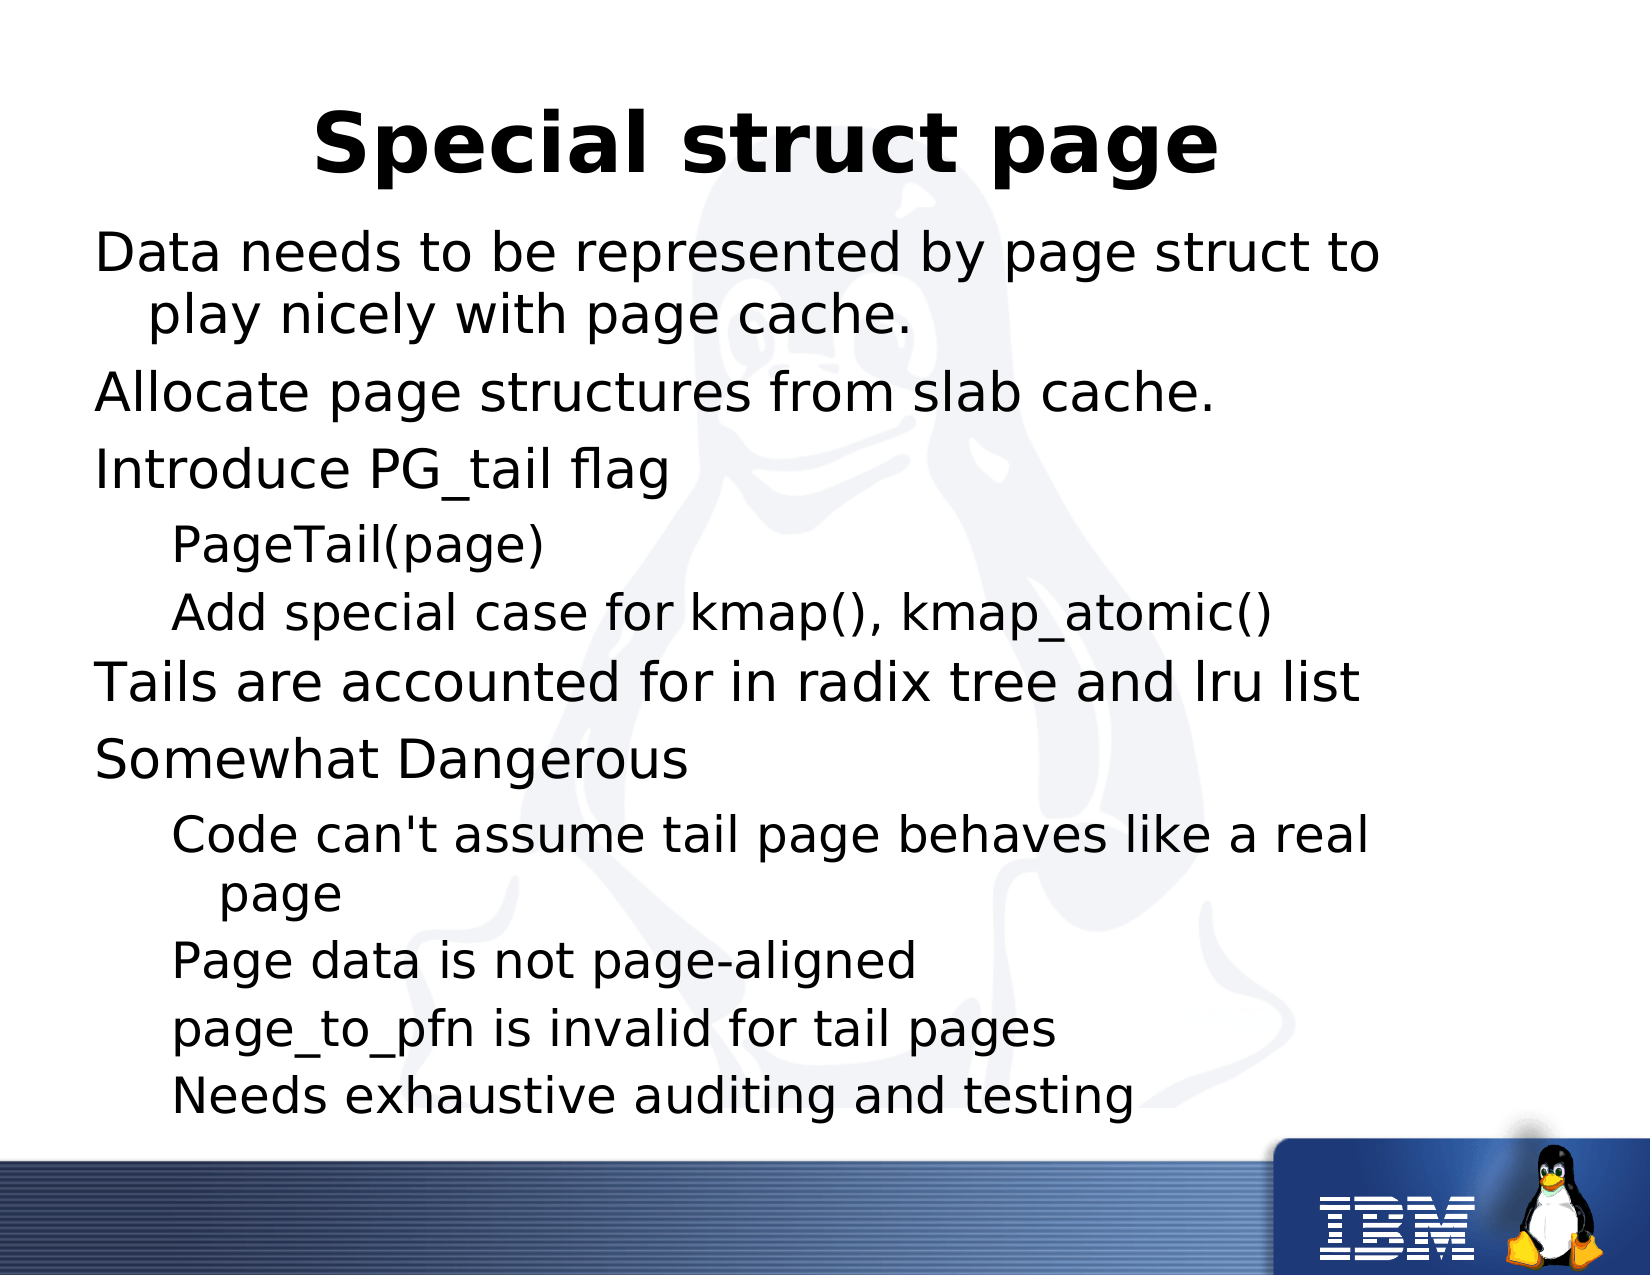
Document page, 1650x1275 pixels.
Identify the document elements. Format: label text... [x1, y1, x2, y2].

list Data needs to be represented by page struct to play nicely with page cache. Allocate page structures from slab cache. Introduce PG_tail flag PageTail(page) Add special case for kmap(), kmap_atomic() Tails are accounted for in radix tree and lru list Somewhat Dangerous Code can't assume tail page behaves like a real page Page data is not page-aligned page_to_pfn is invalid for tail pages Needs exhaustive auditing and testing [76, 221, 1457, 1171]
title Special struct page [76, 76, 1457, 211]
